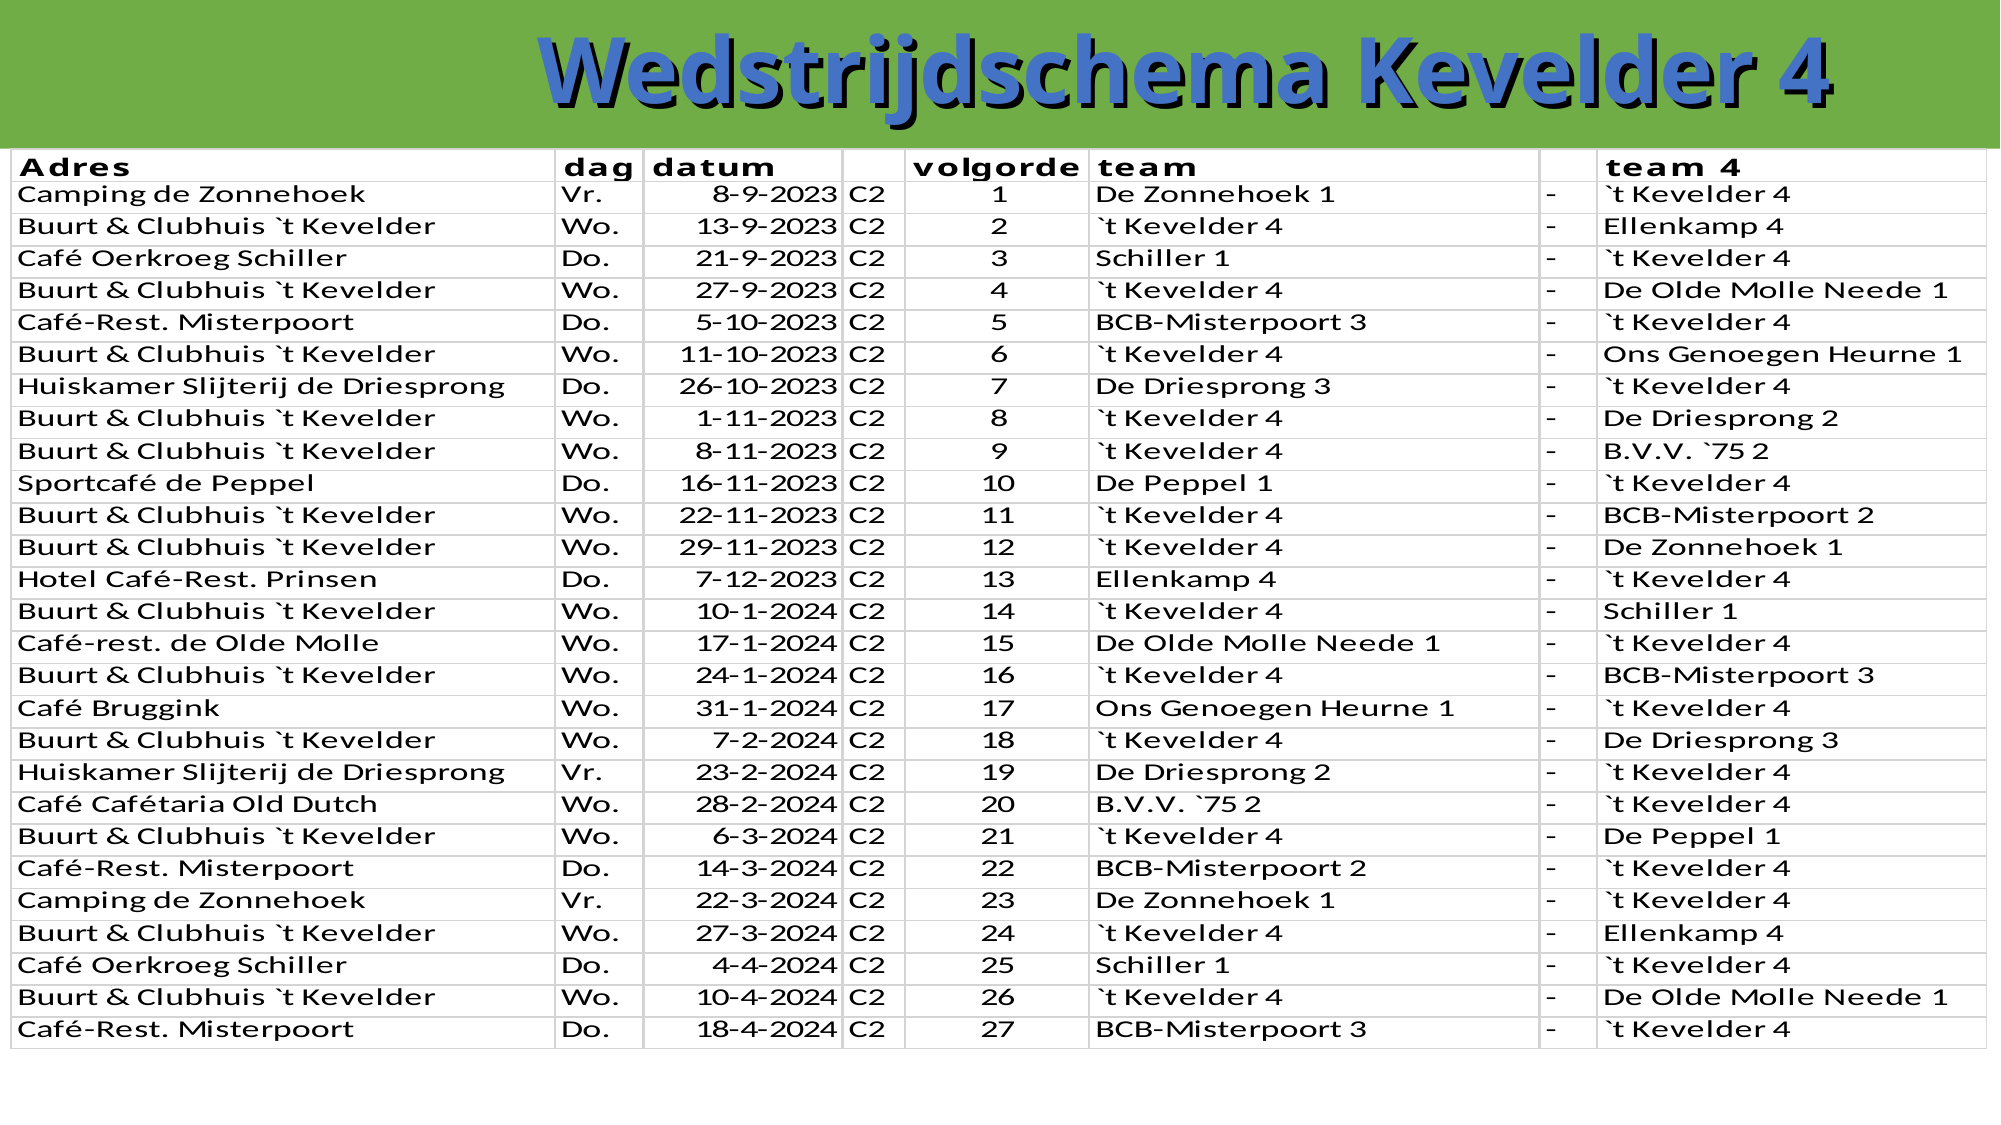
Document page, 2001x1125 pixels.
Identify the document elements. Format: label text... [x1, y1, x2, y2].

picture [10, 148, 1989, 1051]
title Wedstrijdschema Kevelder 4 [0, 0, 2000, 149]
